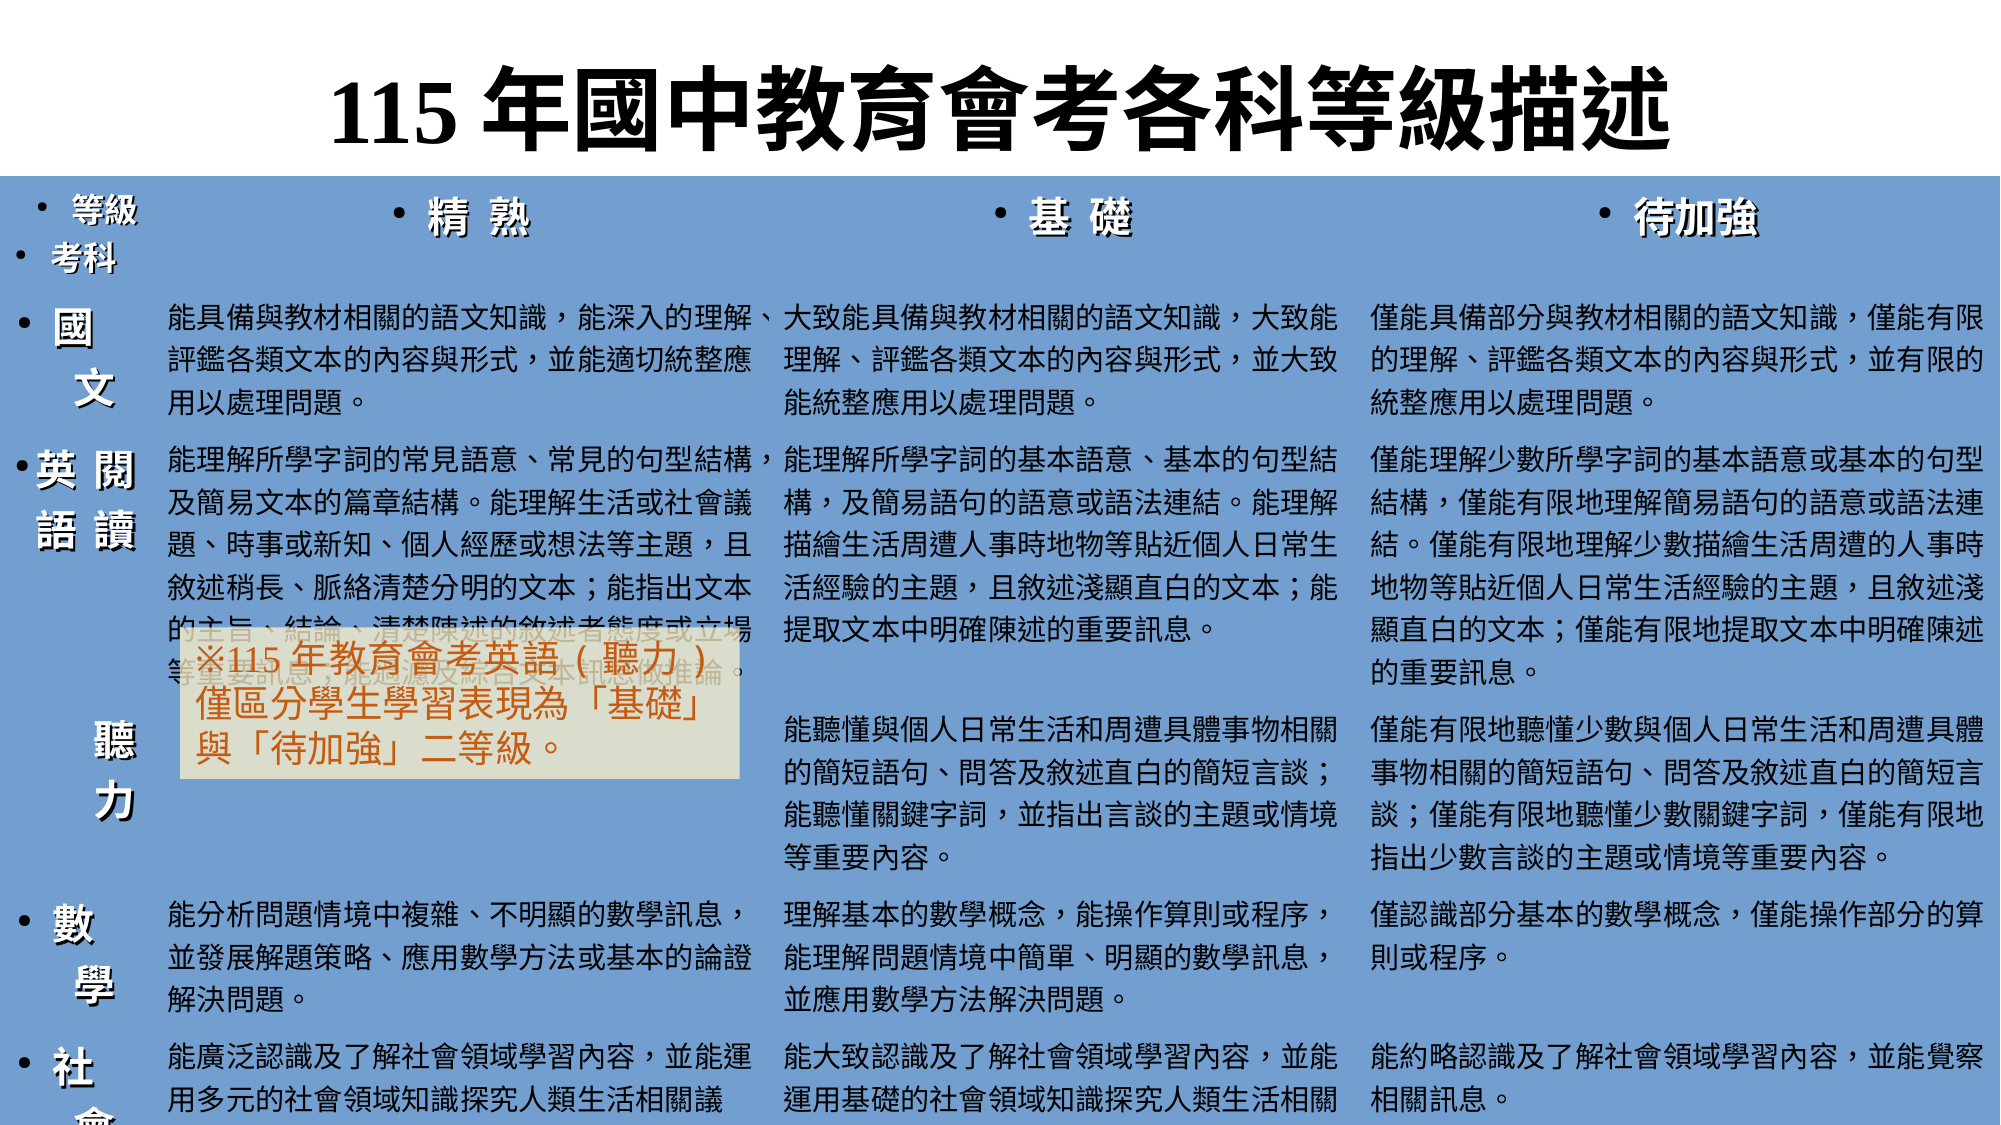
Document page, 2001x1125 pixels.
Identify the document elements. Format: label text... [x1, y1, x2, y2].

table_cell 英語 [0, 429, 76, 884]
title 115年國中教育會考各科等級描述 [137, 0, 1863, 176]
table_cell 能理解所學字詞的基本語意、基本的句型結構，及簡易語句的語意或語法連結。能理解描繪生活周遭人事時地物等貼近個人日常生活經驗的主題，且敘述淺顯直白的文本；能提取文本中明確陳述的重要訊息。 [769, 429, 1356, 699]
table_cell 能廣泛認識及了解社會領域學習內容，並能運用多元的社會領域知識探究人類生活相關議題。 [153, 1027, 769, 1125]
table_cell 英語 [65, 479, 76, 486]
table_cell 能聽懂與個人日常生活和周遭具體事物相關的簡短語句、問答及敘述直白的簡短言談；能聽懂關鍵字詞，並指出言談的主題或情境等重要內容。 [769, 699, 1356, 884]
table_cell 能約略認識及了解社會領域學習內容，並能覺察相關訊息。 [1356, 1027, 2000, 1125]
table_cell 大致能具備與教材相關的語文知識，大致能理解、評鑑各類文本的內容與形式，並大致能統整應用以處理問題。 [769, 287, 1356, 429]
table_header 基 礎 [769, 176, 1356, 287]
table_header 精 熟 [153, 176, 769, 287]
table_cell 數 學 [0, 884, 153, 1027]
table_header 待加強 [1356, 176, 2000, 287]
table_cell 聽力 [76, 699, 153, 884]
table_cell 能具備與教材相關的語文知識，能深入的理解、評鑑各類文本的內容與形式，並能適切統整應用以處理問題。 [153, 287, 769, 429]
table_cell 理解基本的數學概念，能操作算則或程序，能理解問題情境中簡單、明顯的數學訊息，並應用數學方法解決問題。 [769, 884, 1356, 1027]
table_cell 能理解所學字詞的常見語意、常見的句型結構，及簡易文本的篇章結構。能理解生活或社會議題、時事或新知、個人經歷或想法等主題，且敘述稍長、脈絡清楚分明的文本；能指出文本的主旨、結論、清楚陳述的敘述者態度或立場等重要訊息；能過濾及綜合文本訊息做推論。 [153, 429, 769, 699]
table_cell 能大致認識及了解社會領域學習內容，並能運用基礎的社會領域知識探究人類生活相關議題。 [769, 1027, 1356, 1125]
table_cell 英語 [72, 518, 76, 530]
text_box ※115年教育會考英語(聽力)僅區分學生學習表現為「基礎」與「待加強」二等級。 [180, 627, 740, 779]
table_cell [153, 699, 769, 884]
table_cell 國 文 [0, 287, 153, 429]
table_cell 僅能具備部分與教材相關的語文知識，僅能有限的理解、評鑑各類文本的內容與形式，並有限的統整應用以處理問題。 [1356, 287, 2000, 429]
table_cell 社 會 [0, 1027, 153, 1125]
table_cell 僅能有限地聽懂少數與個人日常生活和周遭具體事物相關的簡短語句、問答及敘述直白的簡短言談；僅能有限地聽懂少數關鍵字詞，僅能有限地指出少數言談的主題或情境等重要內容。 [1356, 699, 2000, 884]
table_header 等級 考科 [0, 176, 153, 287]
table_cell 能分析問題情境中複雜、不明顯的數學訊息，並發展解題策略、應用數學方法或基本的論證解決問題。 [153, 884, 769, 1027]
table_cell 僅能理解少數所學字詞的基本語意或基本的句型結構，僅能有限地理解簡易語句的語意或語法連結。僅能有限地理解少數描繪生活周遭的人事時地物等貼近個人日常生活經驗的主題，且敘述淺顯直白的文本；僅能有限地提取文本中明確陳述的重要訊息。 [1356, 429, 2000, 699]
table_cell 閱讀 [76, 429, 153, 699]
table_cell 僅認識部分基本的數學概念，僅能操作部分的算則或程序。 [1356, 884, 2000, 1027]
table_cell 英語 [69, 459, 76, 474]
